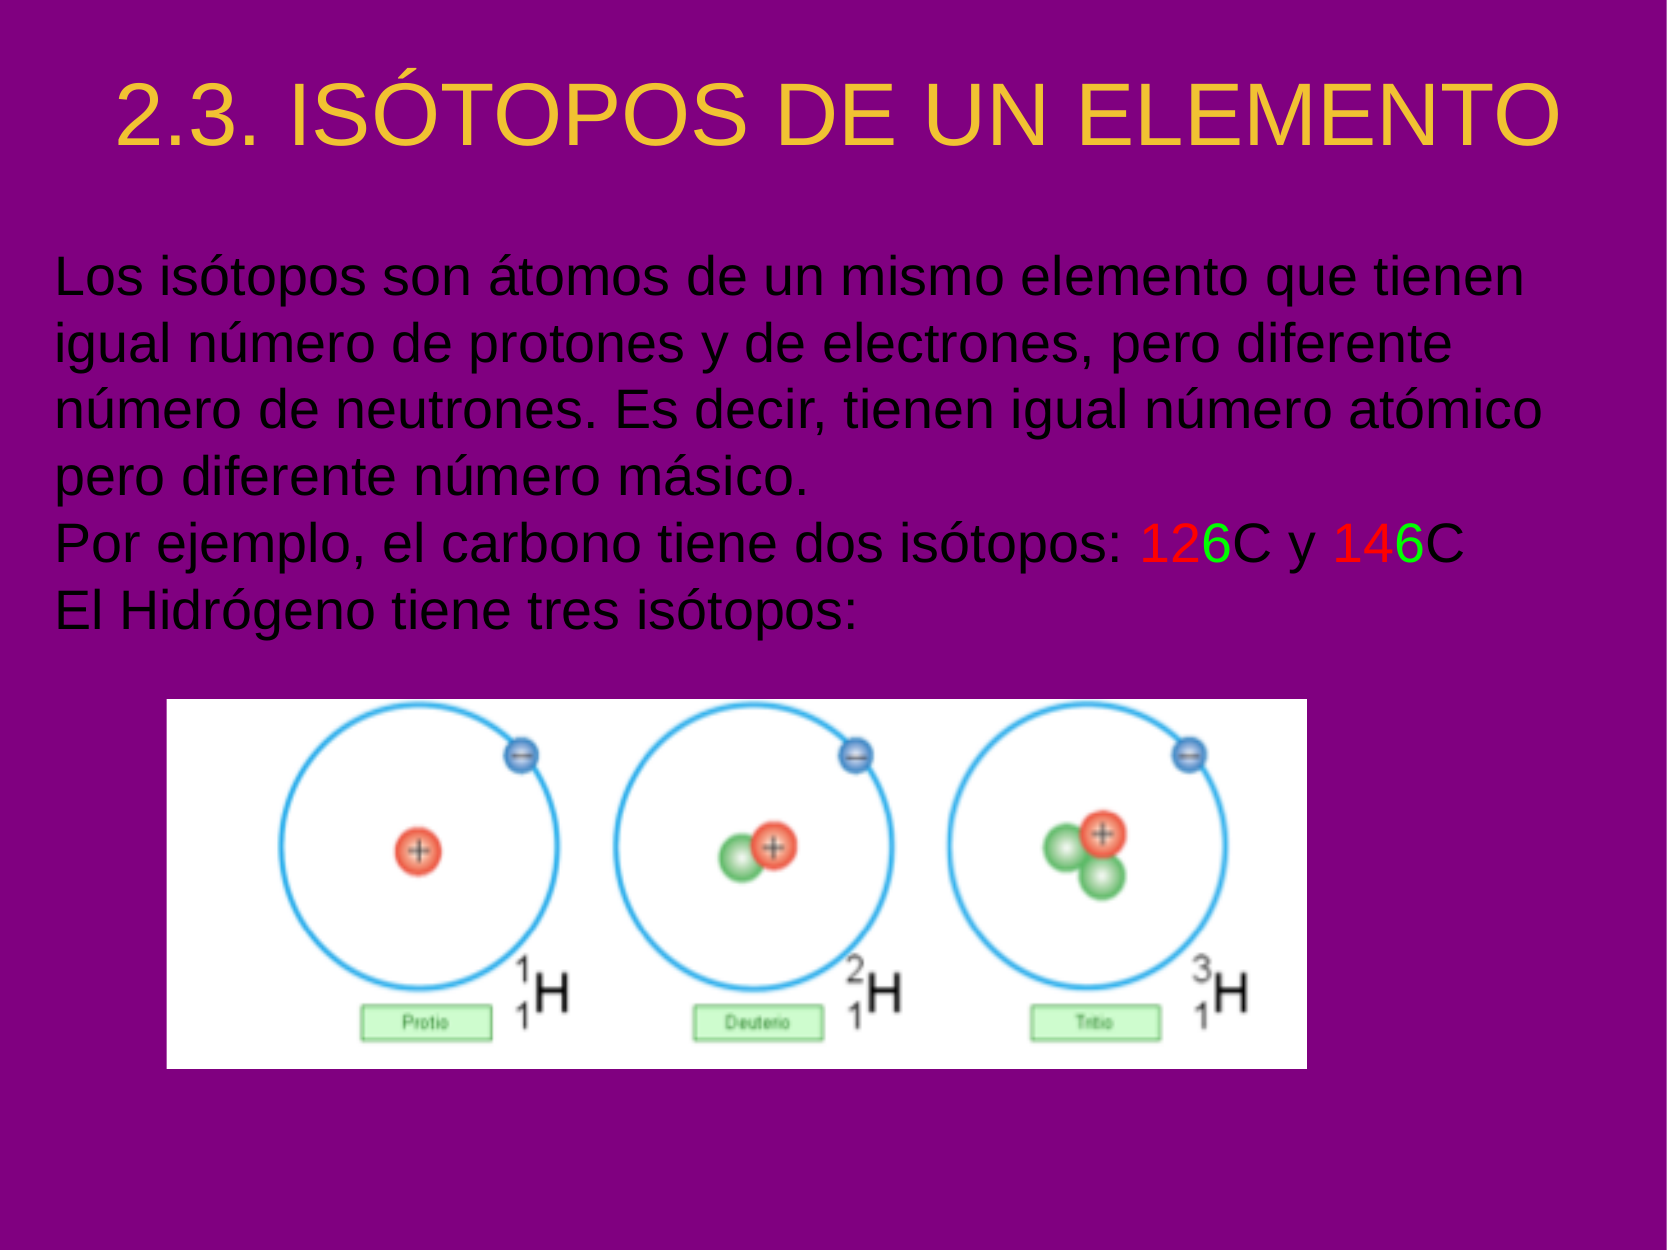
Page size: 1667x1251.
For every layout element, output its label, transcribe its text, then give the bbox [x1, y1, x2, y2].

text_box [166, 699, 1307, 1069]
title 2.3. ISÓTOPOS DE UN ELEMENTO [50, 50, 1630, 213]
list Los isótopos son átomos de un mismo elemento que tienen igual número de protones y de electrones, pero diferente número de neutrones. Es decir, tienen igual número atómico pero diferente número másico. Por ejemplo, el carbono tiene dos isótopos: 126C y 146C El Hidrógeno tiene tres isótopos: [47, 233, 1624, 1208]
